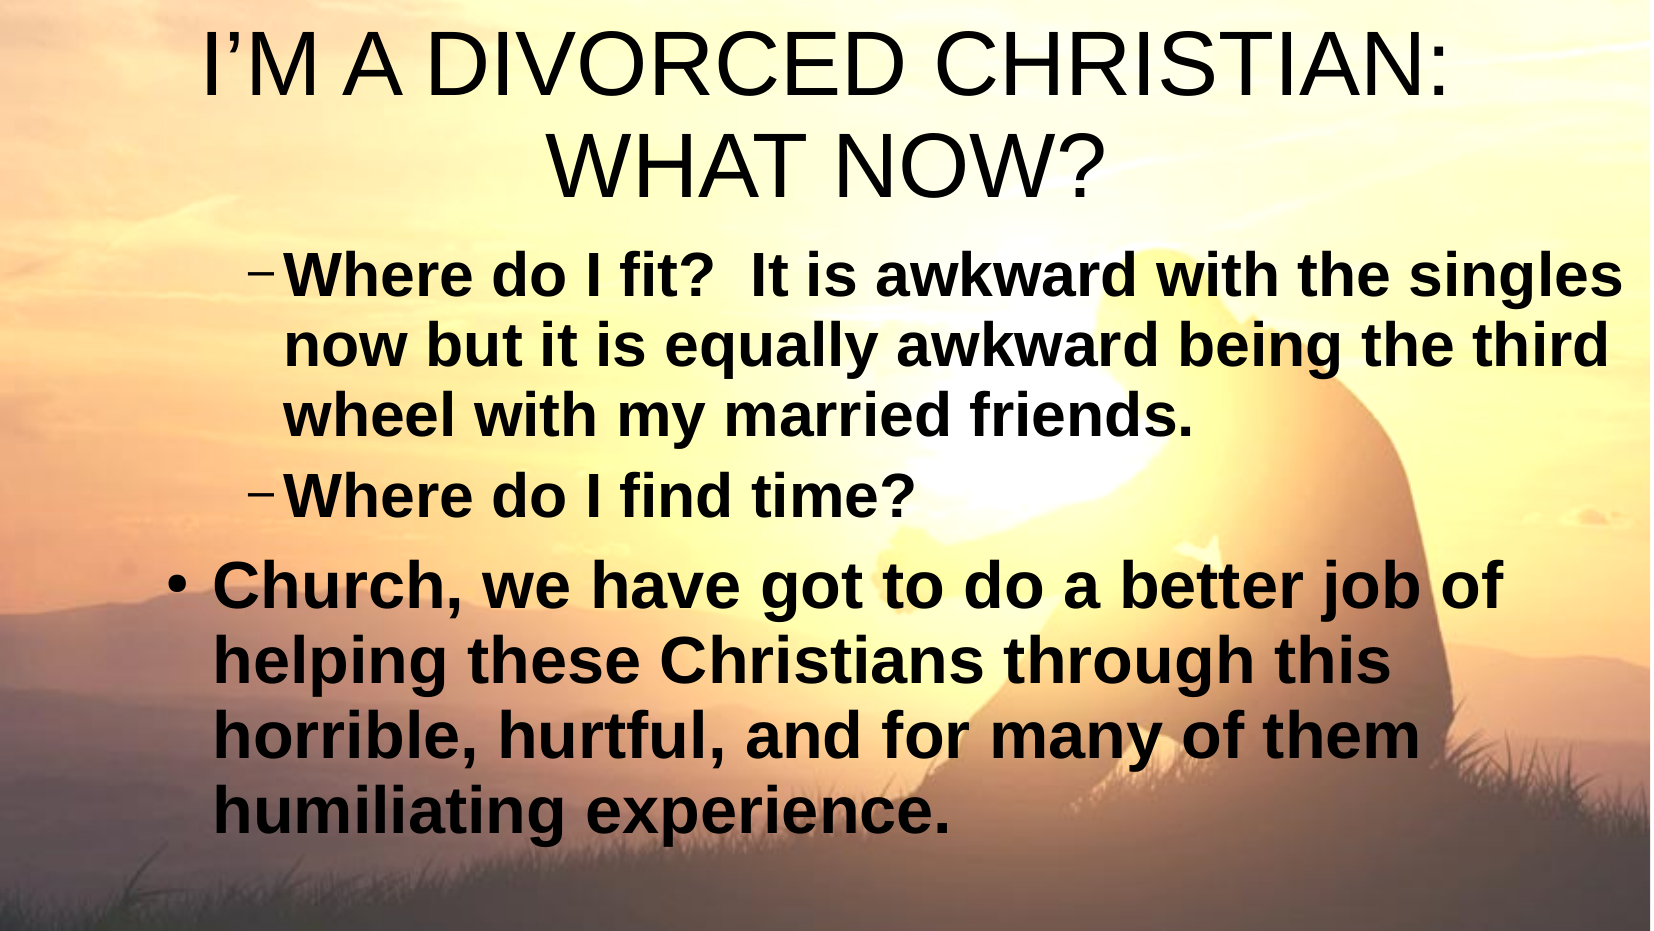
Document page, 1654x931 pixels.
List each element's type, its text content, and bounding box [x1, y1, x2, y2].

title I’M A DIVORCED CHRISTIAN: WHAT NOW? [82, 12, 1571, 218]
picture [0, 0, 1651, 931]
list Where do I fit? It is awkward with the singles now but it is equally awkward being the third wheel with my married friends. Where do I find time? Church, we have got to do a better job of helping these Christians through this horrible, hurtful, and for many of them humiliating experience. [0, 240, 1636, 931]
